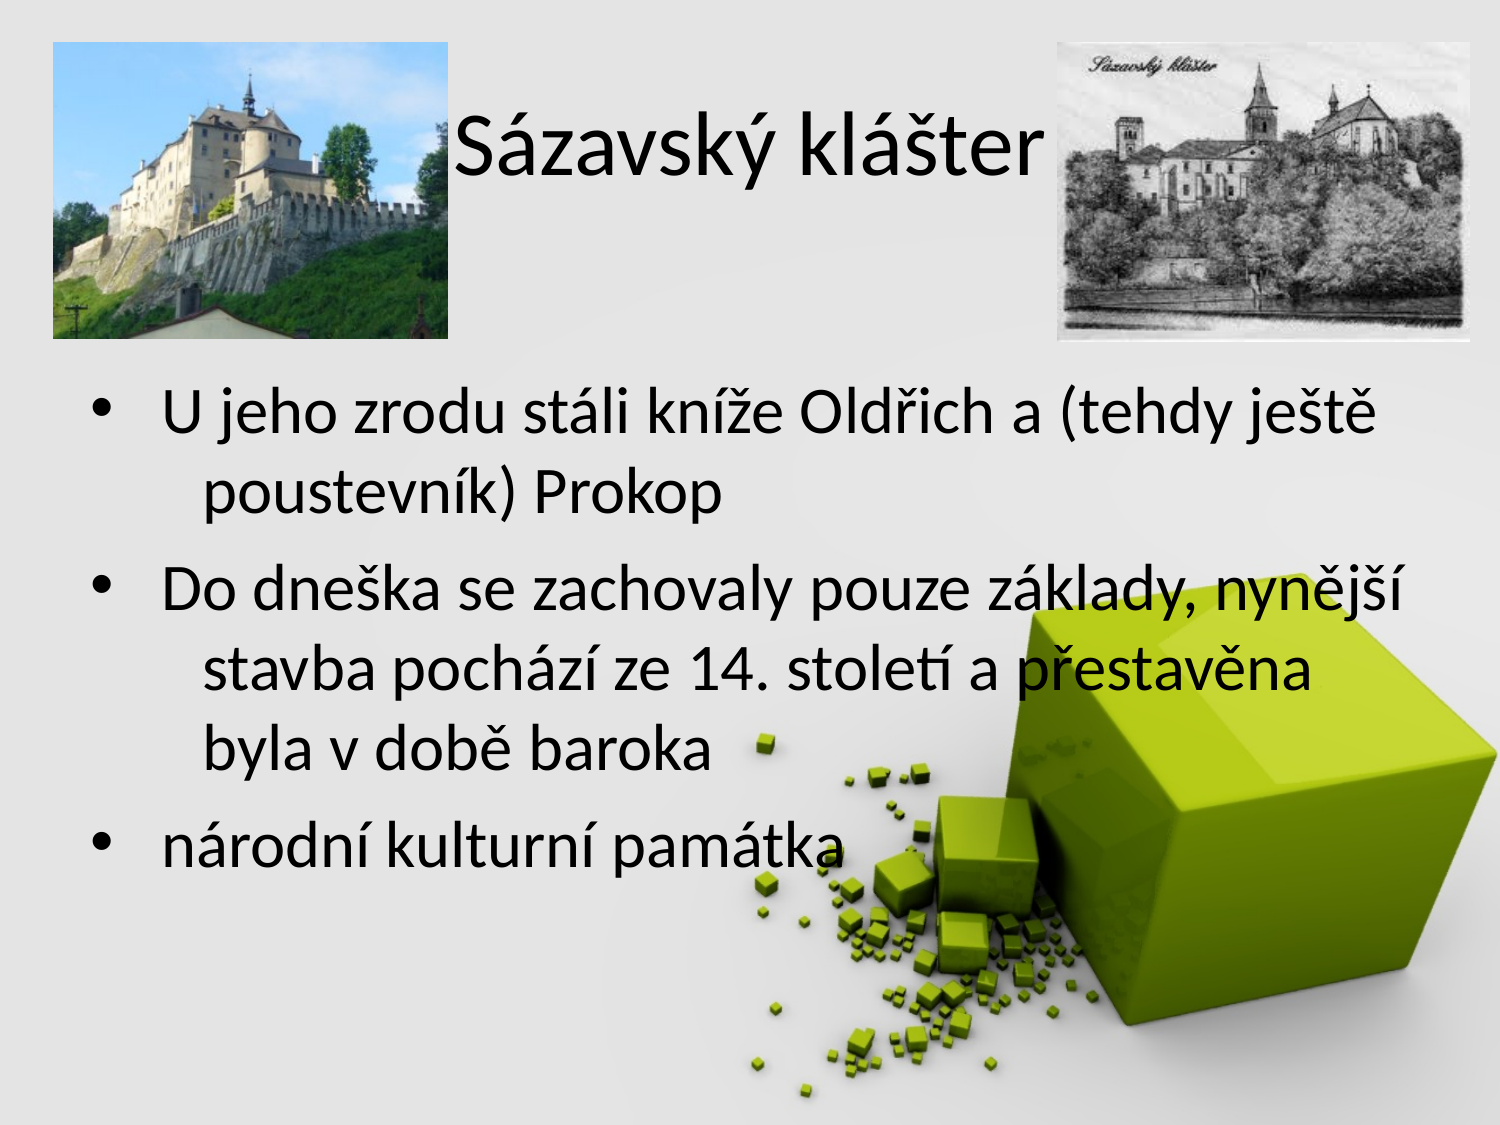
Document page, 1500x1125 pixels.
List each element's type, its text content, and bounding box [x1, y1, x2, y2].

title Sázavský klášter [448, 45, 1057, 233]
list U jeho zrodu stáli kníže Oldřich a (tehdy ještě poustevník) Prokop Do dneška se zachovaly pouze základy, nynější stavba pochází ze 14. století a přestavěna byla v době baroka národní kulturní památka [75, 262, 1426, 1005]
picture [53, 42, 448, 339]
picture [1057, 42, 1470, 342]
